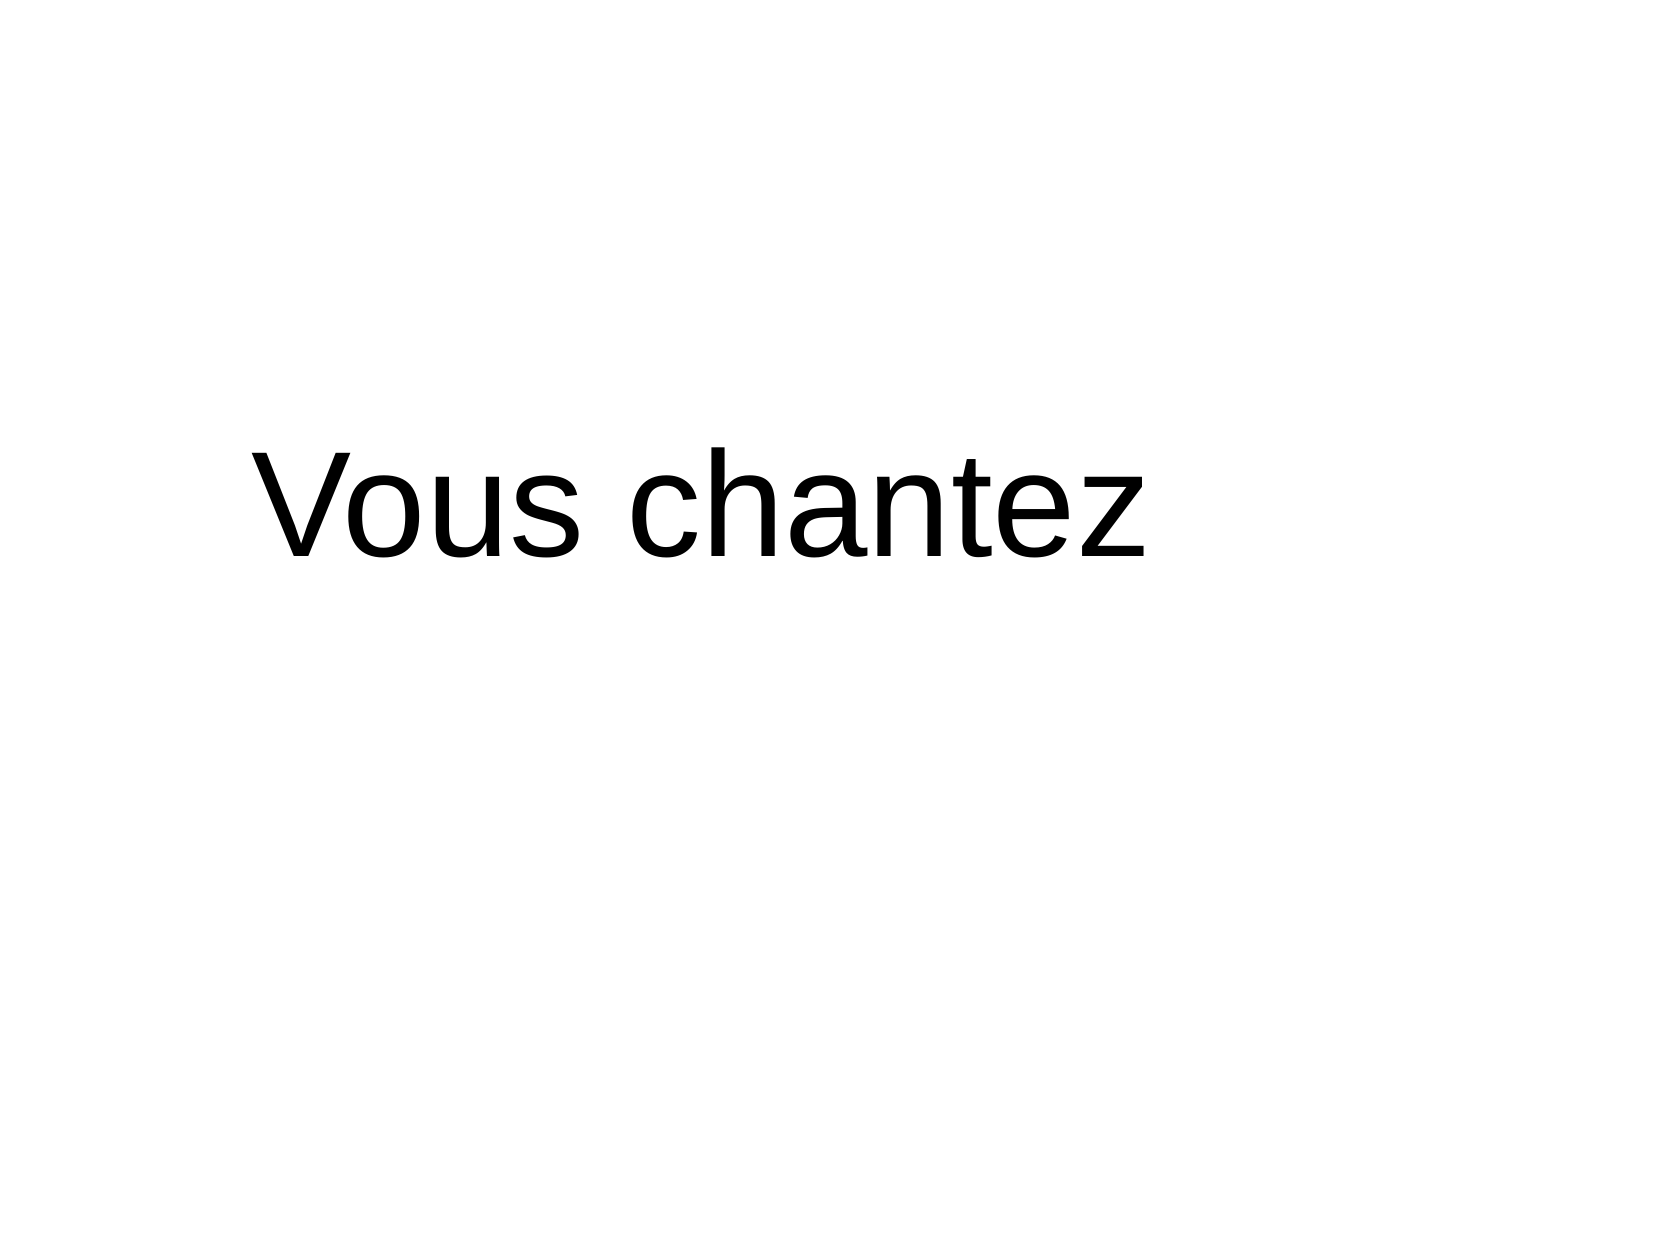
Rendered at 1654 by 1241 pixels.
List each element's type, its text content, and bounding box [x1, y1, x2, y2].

text_box Vous chantez [236, 413, 1329, 596]
